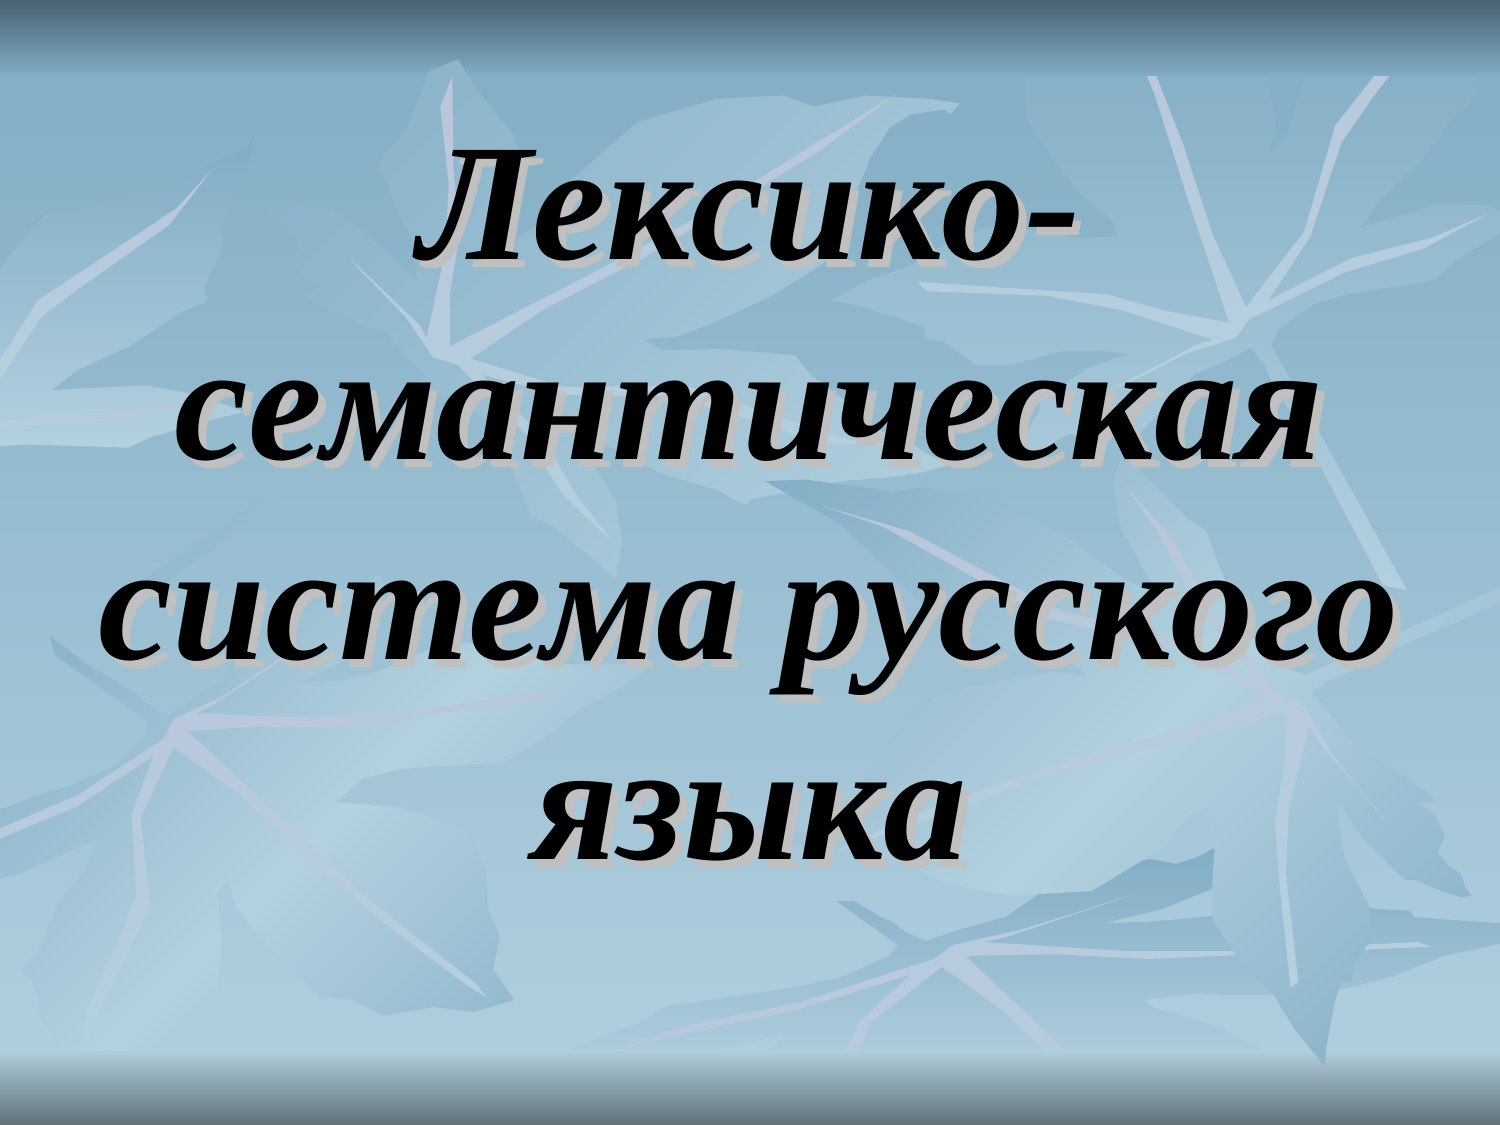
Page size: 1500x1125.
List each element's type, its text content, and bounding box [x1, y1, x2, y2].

title Лексико-семантическая система русского языка [75, 45, 1426, 941]
